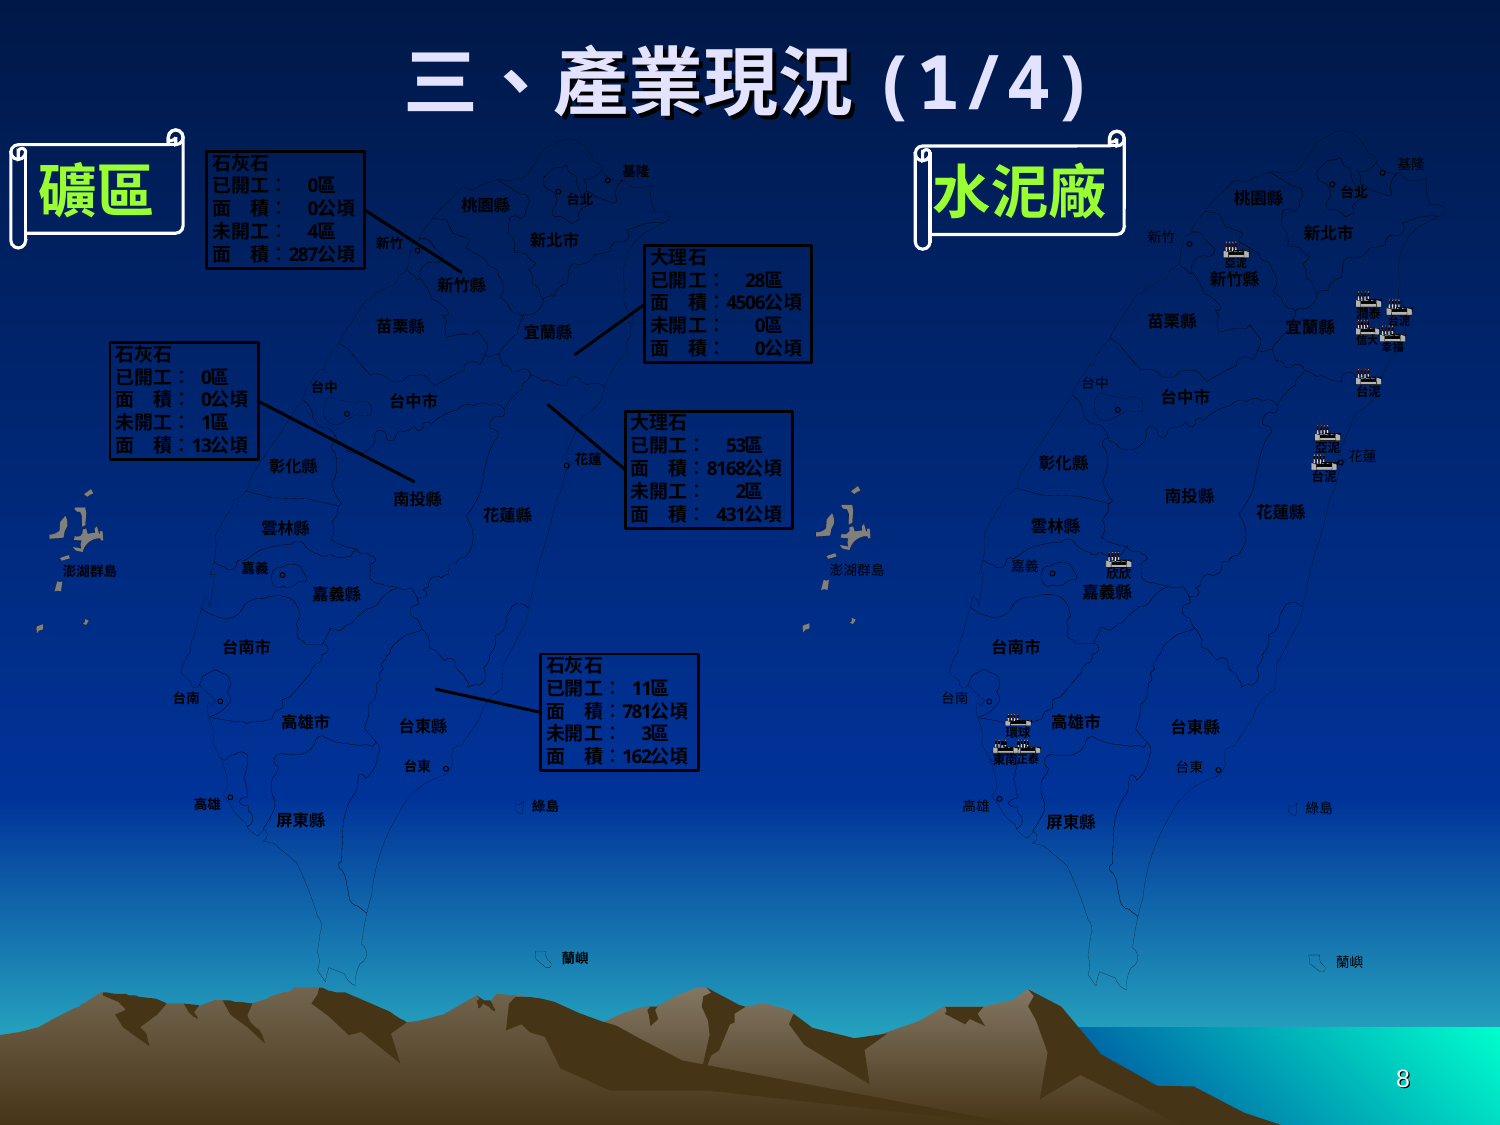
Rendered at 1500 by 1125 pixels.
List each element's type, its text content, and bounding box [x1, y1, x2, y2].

chart [34, 129, 1448, 992]
text_box 礦區 [10, 153, 26, 248]
title 三、產業現況(1/4) [75, 21, 1426, 137]
text_box 礦區 [10, 144, 34, 234]
text_box <編號> [1074, 1025, 1426, 1101]
